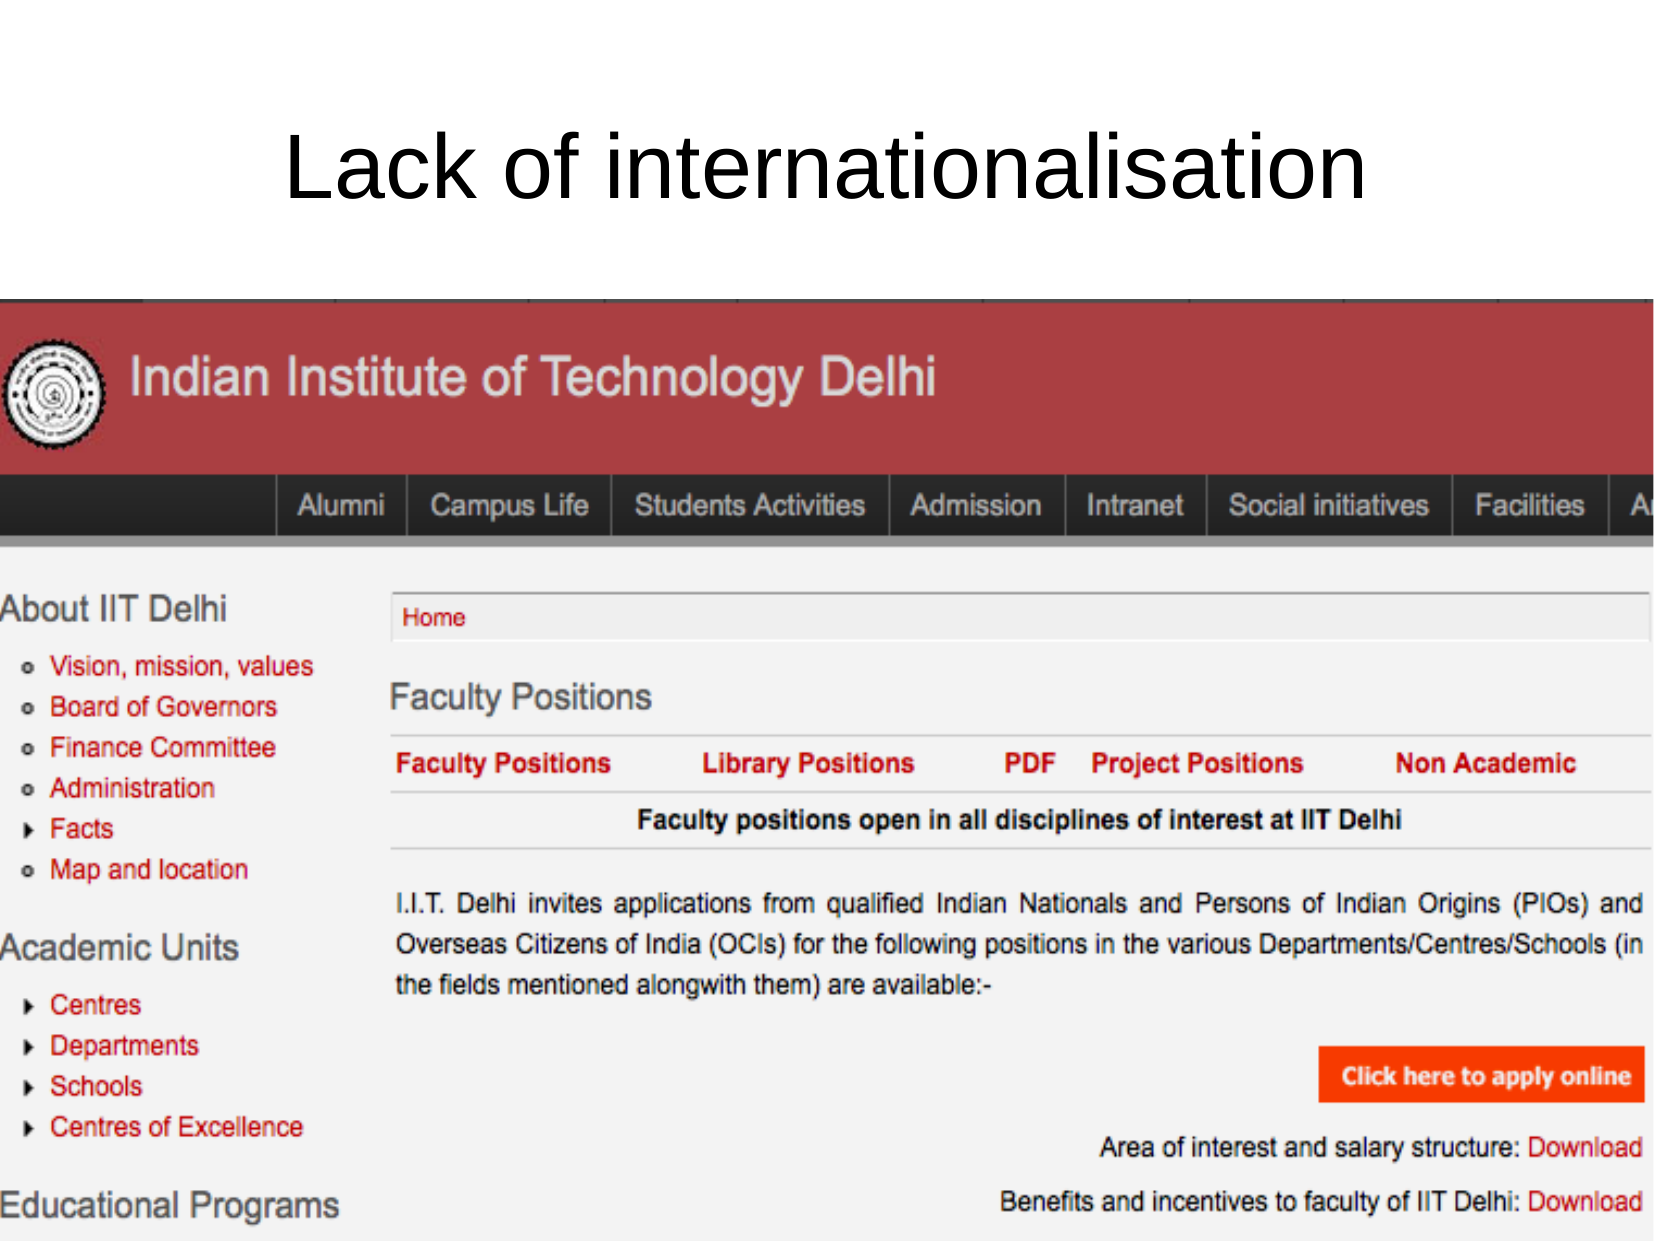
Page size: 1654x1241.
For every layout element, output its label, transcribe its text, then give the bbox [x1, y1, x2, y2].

title Lack of internationalisation [82, 62, 1571, 271]
picture [0, 299, 1654, 1241]
